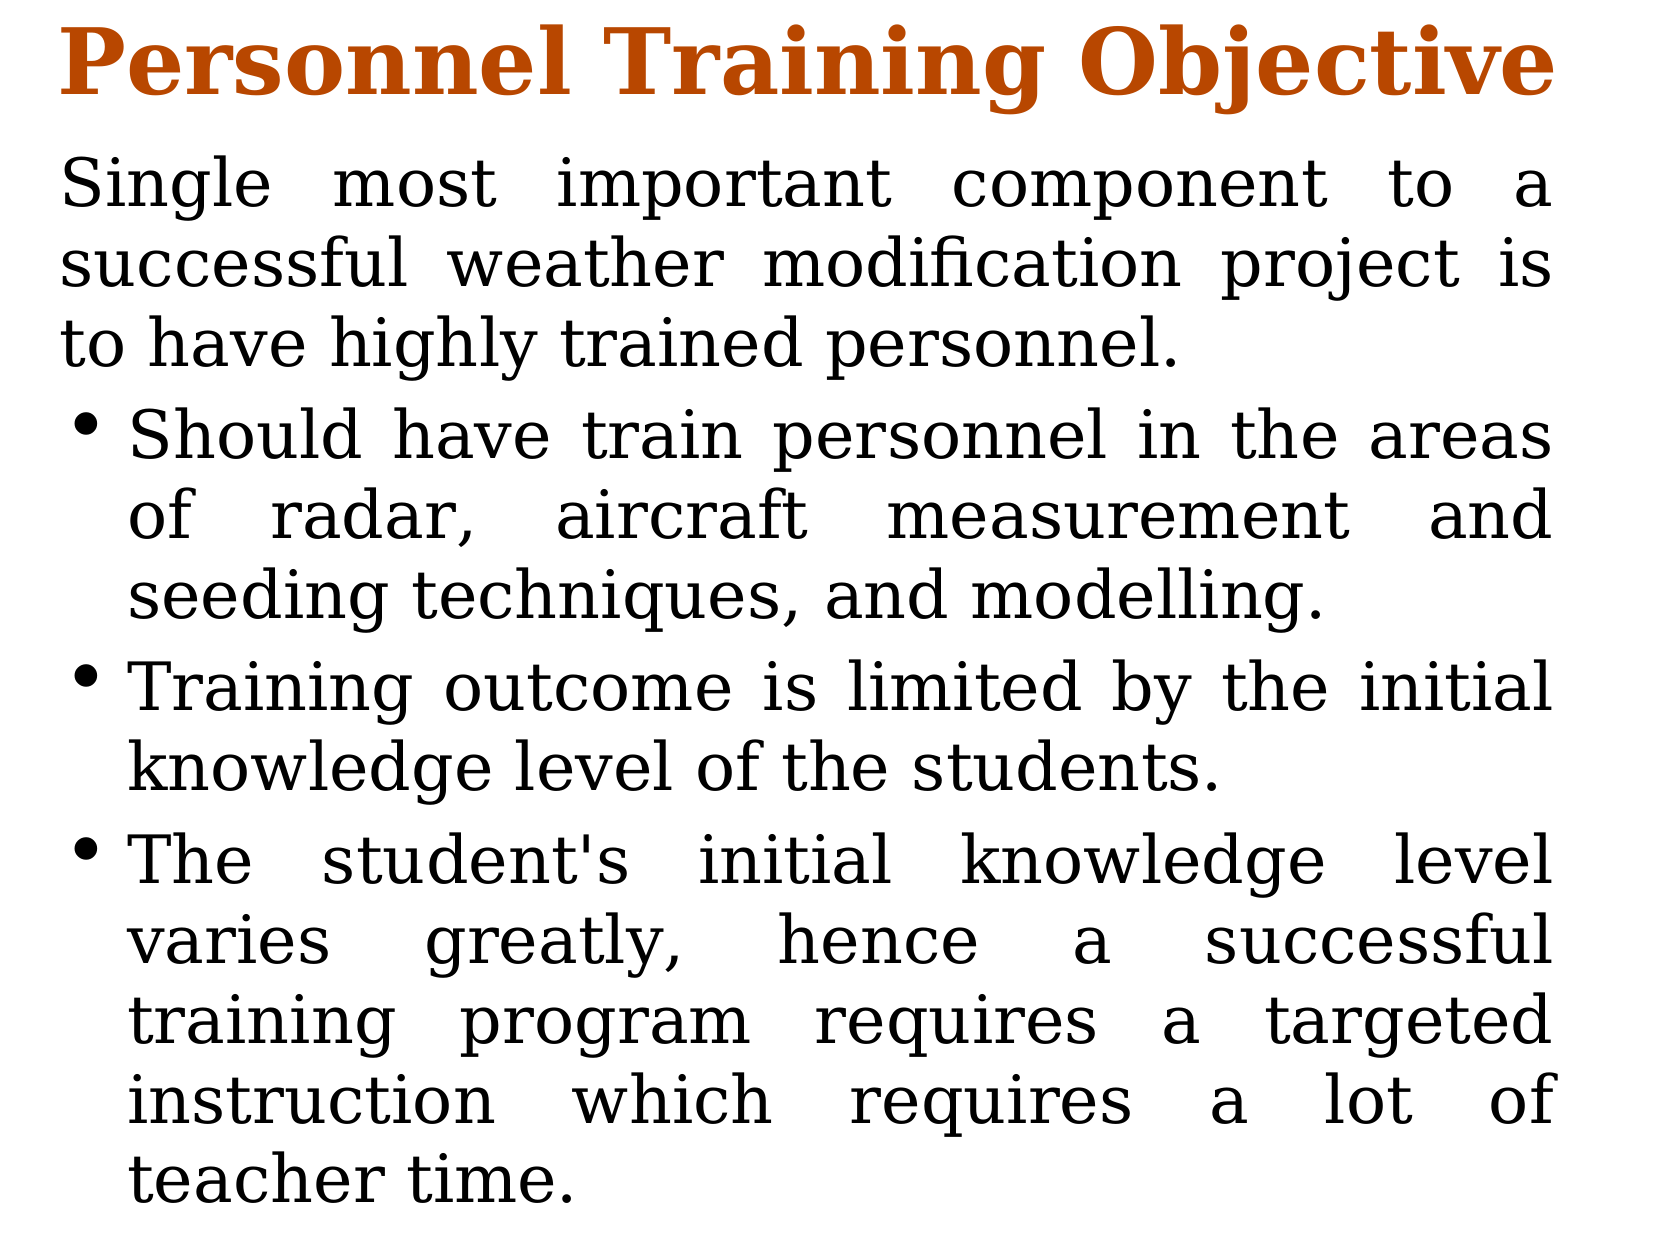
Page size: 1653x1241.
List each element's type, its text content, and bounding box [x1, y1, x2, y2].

text_box Single most important component to a successful weather modification project is to have highly trained personnel. Should have train personnel in the areas of radar, aircraft measurement and seeding techniques, and modelling. Training outcome is limited by the initial knowledge level of the students. The student's initial knowledge level varies greatly, hence a successful training program requires a targeted instruction which requires a lot of teacher time. [45, 132, 1570, 1126]
text_box Personnel Training Objective [0, 7, 1650, 121]
